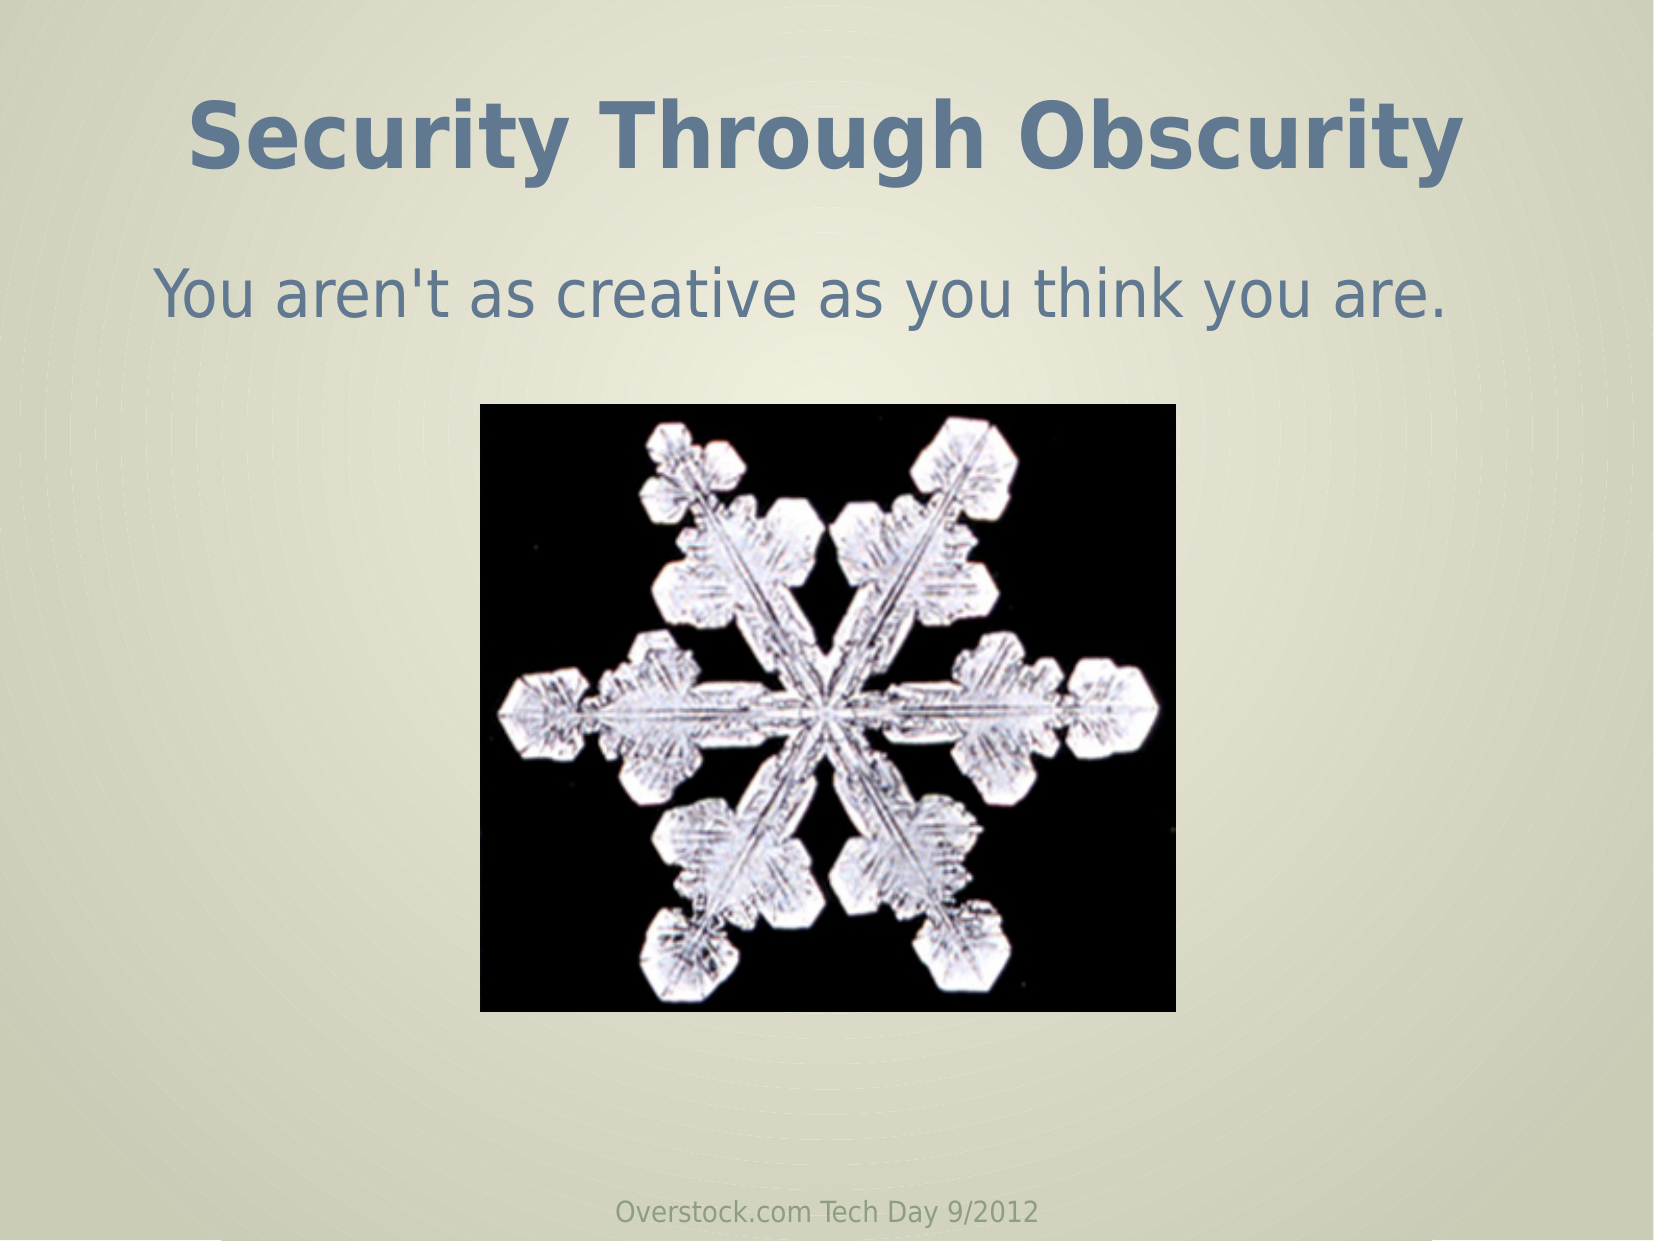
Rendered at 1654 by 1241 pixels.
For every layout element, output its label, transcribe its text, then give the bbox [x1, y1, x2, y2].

list You aren't as creative as you think you are. [82, 255, 1538, 975]
picture [480, 404, 1176, 1012]
title Security Through Obscurity [82, 49, 1571, 226]
